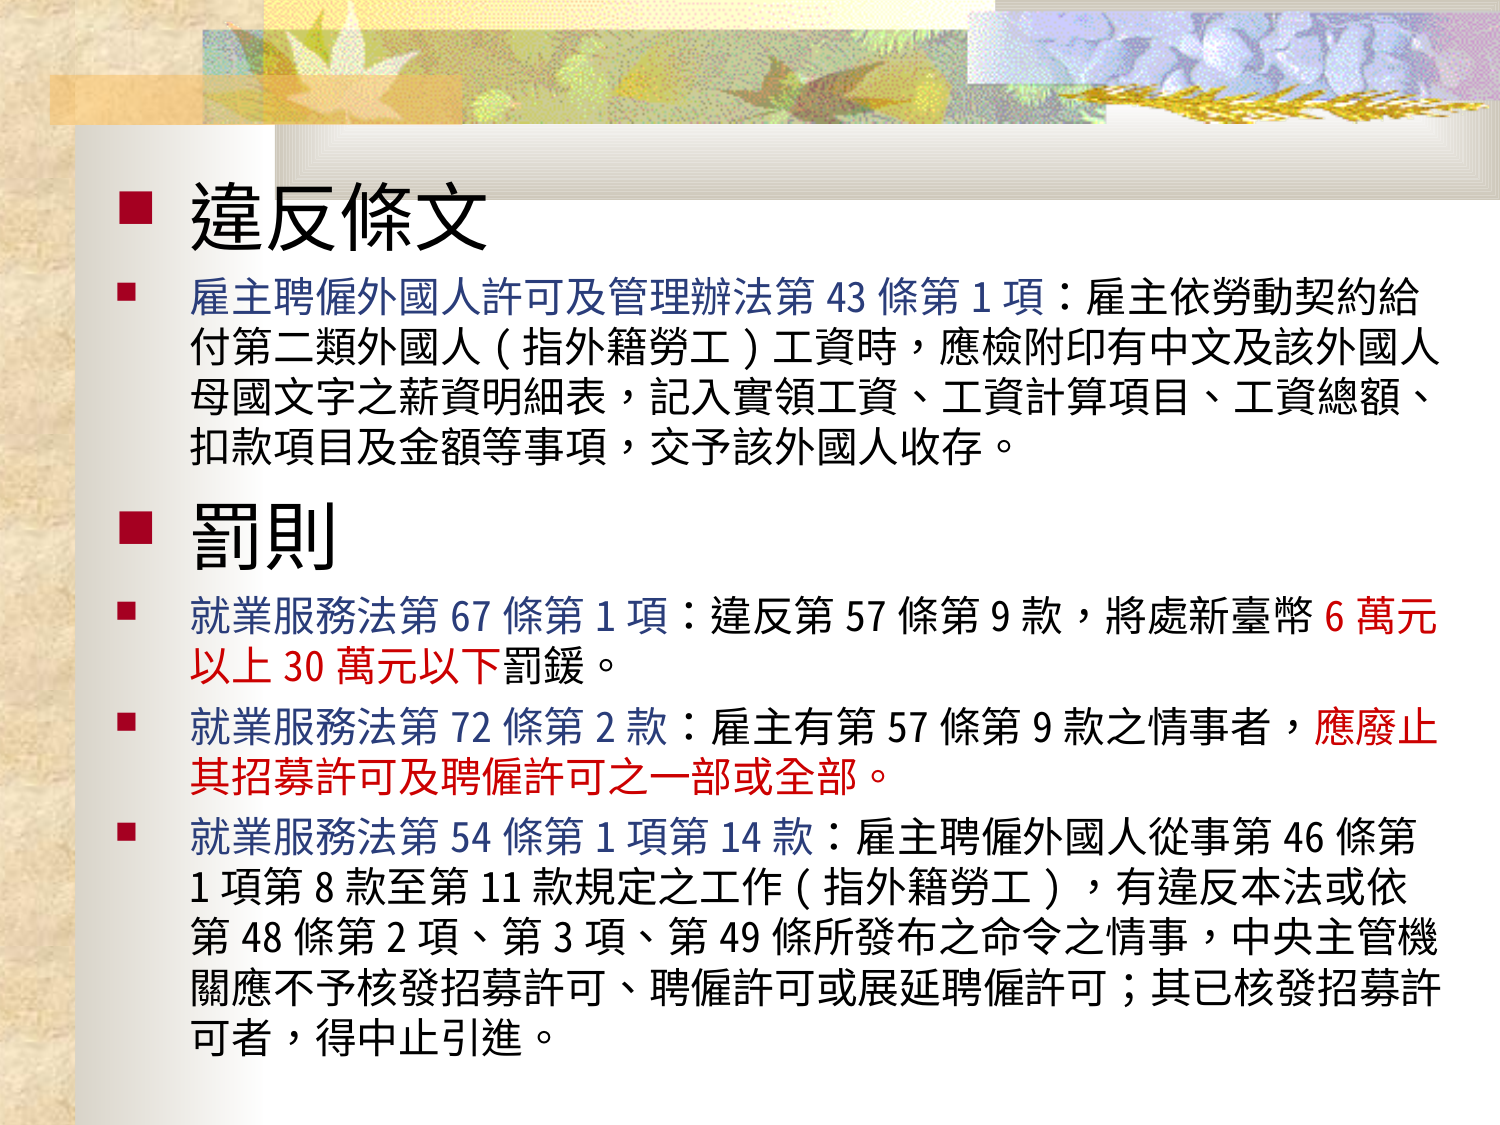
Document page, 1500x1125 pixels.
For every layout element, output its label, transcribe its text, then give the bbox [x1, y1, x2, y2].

list 違反條文 雇主聘僱外國人許可及管理辦法第43條第1項：雇主依勞動契約給付第二類外國人(指外籍勞工)工資時，應檢附印有中文及該外國人母國文字之薪資明細表，記入實領工資、工資計算項目、工資總額、扣款項目及金額等事項，交予該外國人收存。 罰則 就業服務法第67條第1項：違反第57條第9款，將處新臺幣6萬元以上30萬元以下罰鍰。 就業服務法第72條第2款：雇主有第57條第9款之情事者，應廢止其招募許可及聘僱許可之一部或全部。 就業服務法第54條第1項第14款：雇主聘僱外國人從事第46條第1項第8款至第11款規定之工作(指外籍勞工)，有違反本法或依第48條第2項、第3項、第49條所發布之命令之情事，中央主管機關應不予核發招募許可、聘僱許可或展延聘僱許可；其已核發招募許可者，得中止引進。 [99, 162, 1463, 1075]
picture [0, 0, 1500, 1125]
